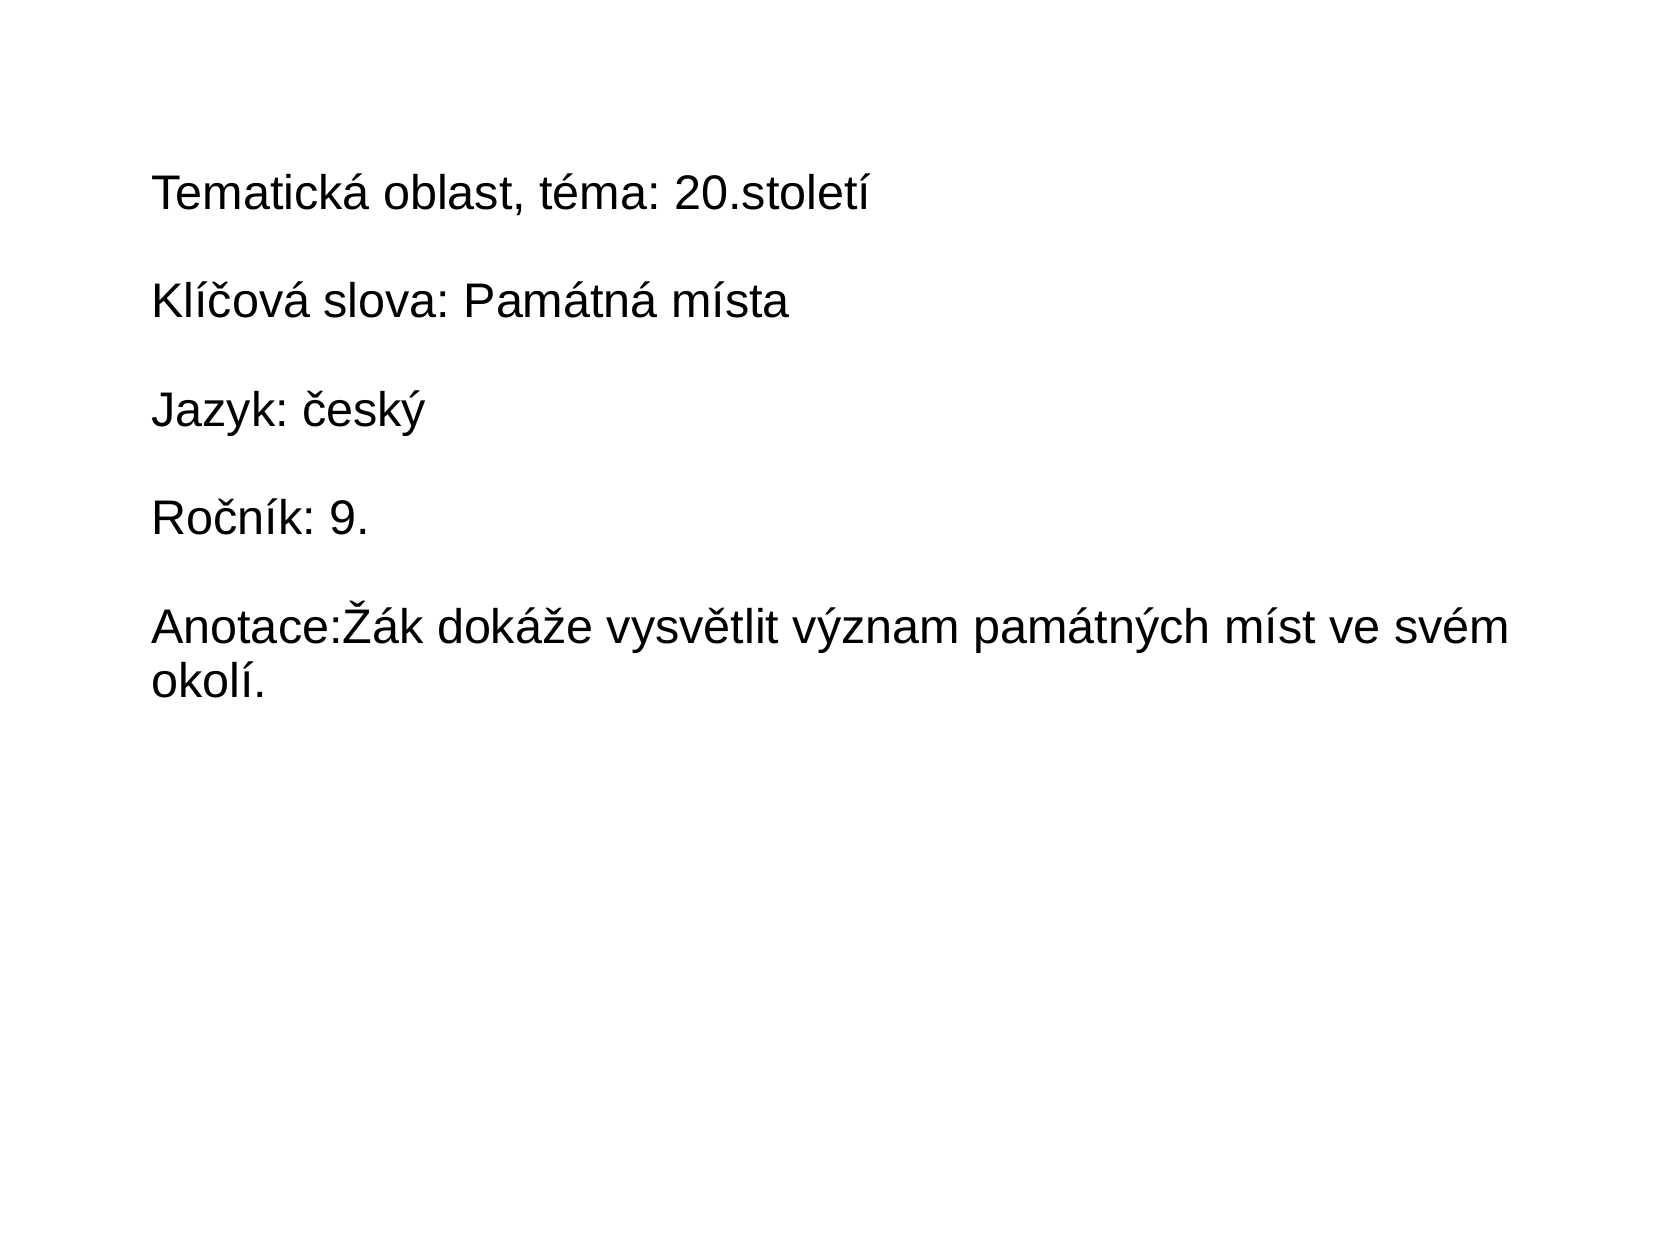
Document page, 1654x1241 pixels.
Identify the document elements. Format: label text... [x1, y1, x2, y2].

list Tematická oblast, téma: 20.století Klíčová slova: Památná místa Jazyk: český Ročník: 9. Anotace:Žák dokáže vysvětlit význam památných míst ve svém okolí. [82, 165, 1571, 984]
